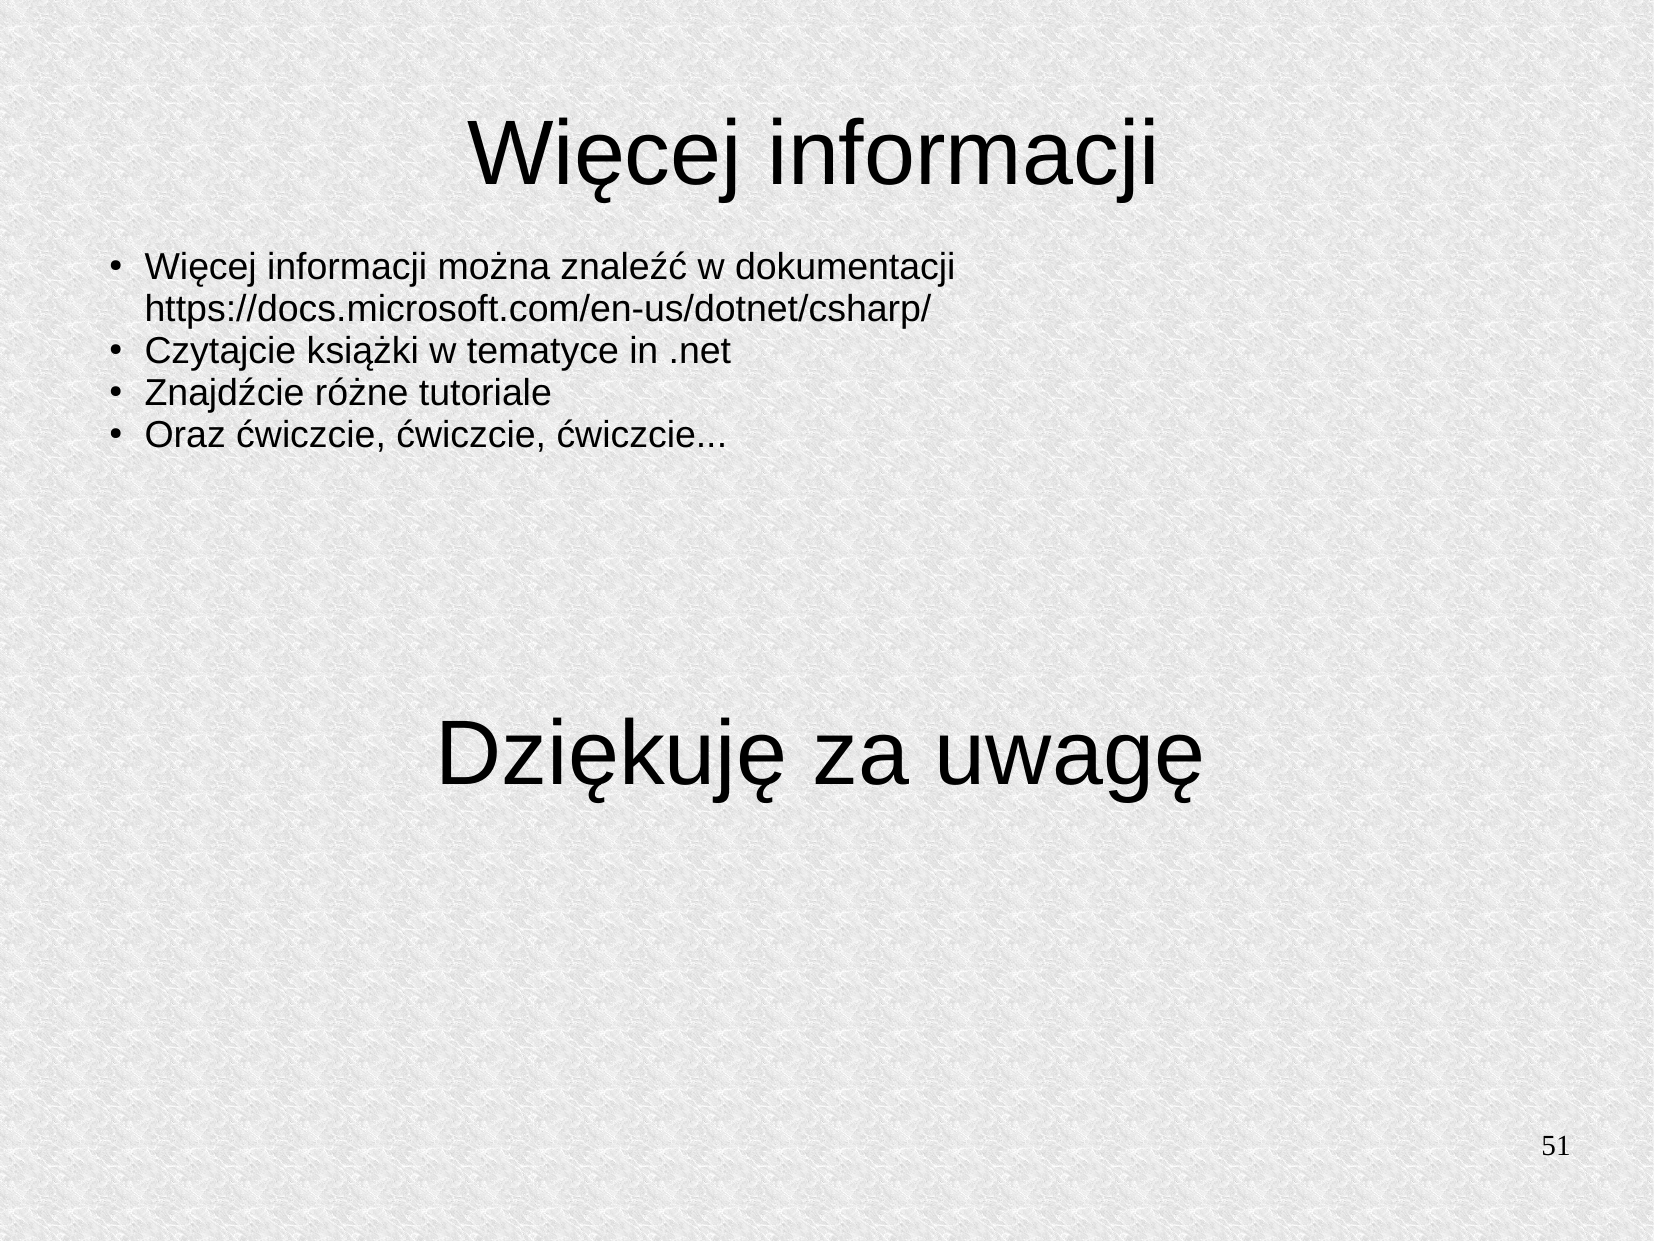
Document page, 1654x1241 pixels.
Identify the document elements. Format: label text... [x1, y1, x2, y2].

text_box Więcej informacji można znaleźć w dokumentacji https://docs.microsoft.com/en-us/dotnet/csharp/ Czytajcie książki w tematyce in .net Znajdźcie różne tutoriale Oraz ćwiczcie, ćwiczcie, ćwiczcie... [59, 238, 1601, 464]
title Więcej informacji [82, 49, 1571, 238]
picture [0, 0, 1654, 1241]
title Dziękuję za uwagę [76, 649, 1565, 857]
